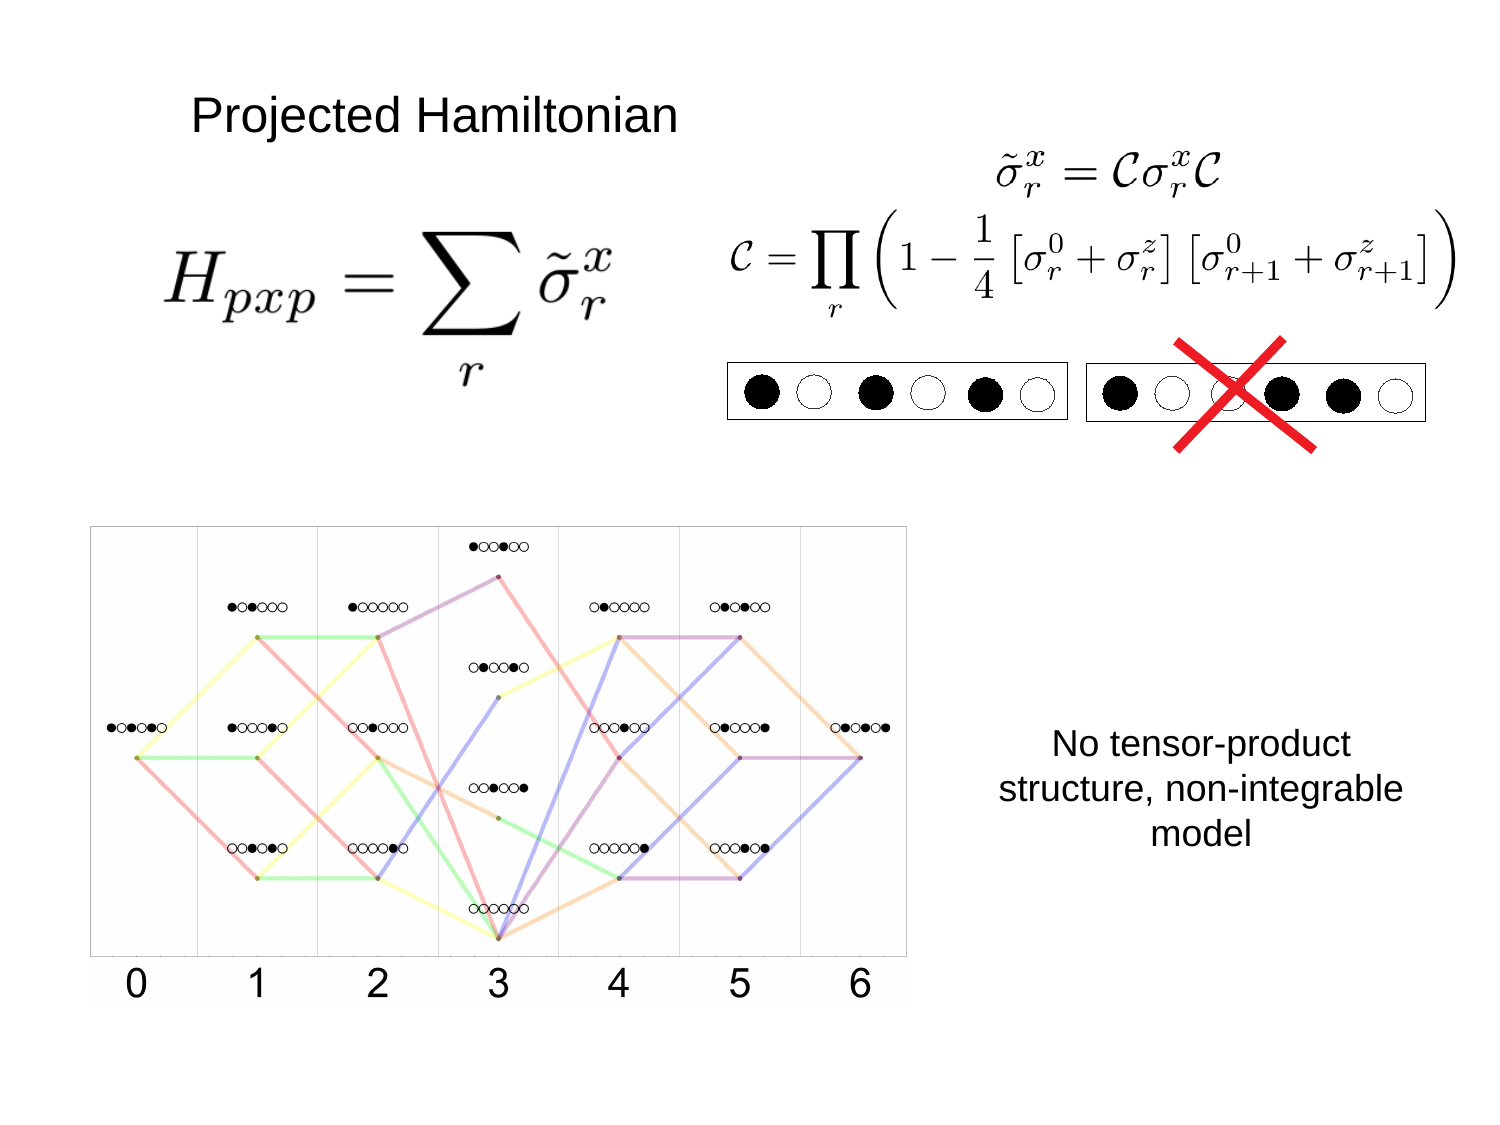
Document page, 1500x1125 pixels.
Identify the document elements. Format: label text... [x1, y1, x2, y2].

text_box [968, 377, 1003, 412]
picture [723, 209, 1469, 326]
text_box [858, 375, 894, 410]
text_box [1326, 378, 1361, 414]
picture [90, 526, 907, 1006]
text_box [1264, 376, 1300, 411]
text_box [1020, 377, 1055, 412]
text_box [796, 374, 832, 409]
picture [986, 139, 1226, 208]
text_box [1211, 381, 1227, 403]
title Projected Hamiltonian [25, 67, 739, 194]
picture [149, 213, 634, 405]
text_box [744, 374, 780, 409]
text_box No tensor-product structure, non-integrable model [966, 658, 1436, 851]
text_box [910, 375, 946, 410]
text_box [1223, 396, 1244, 411]
text_box [1102, 376, 1138, 411]
text_box [1154, 376, 1190, 411]
text_box [1378, 378, 1413, 414]
